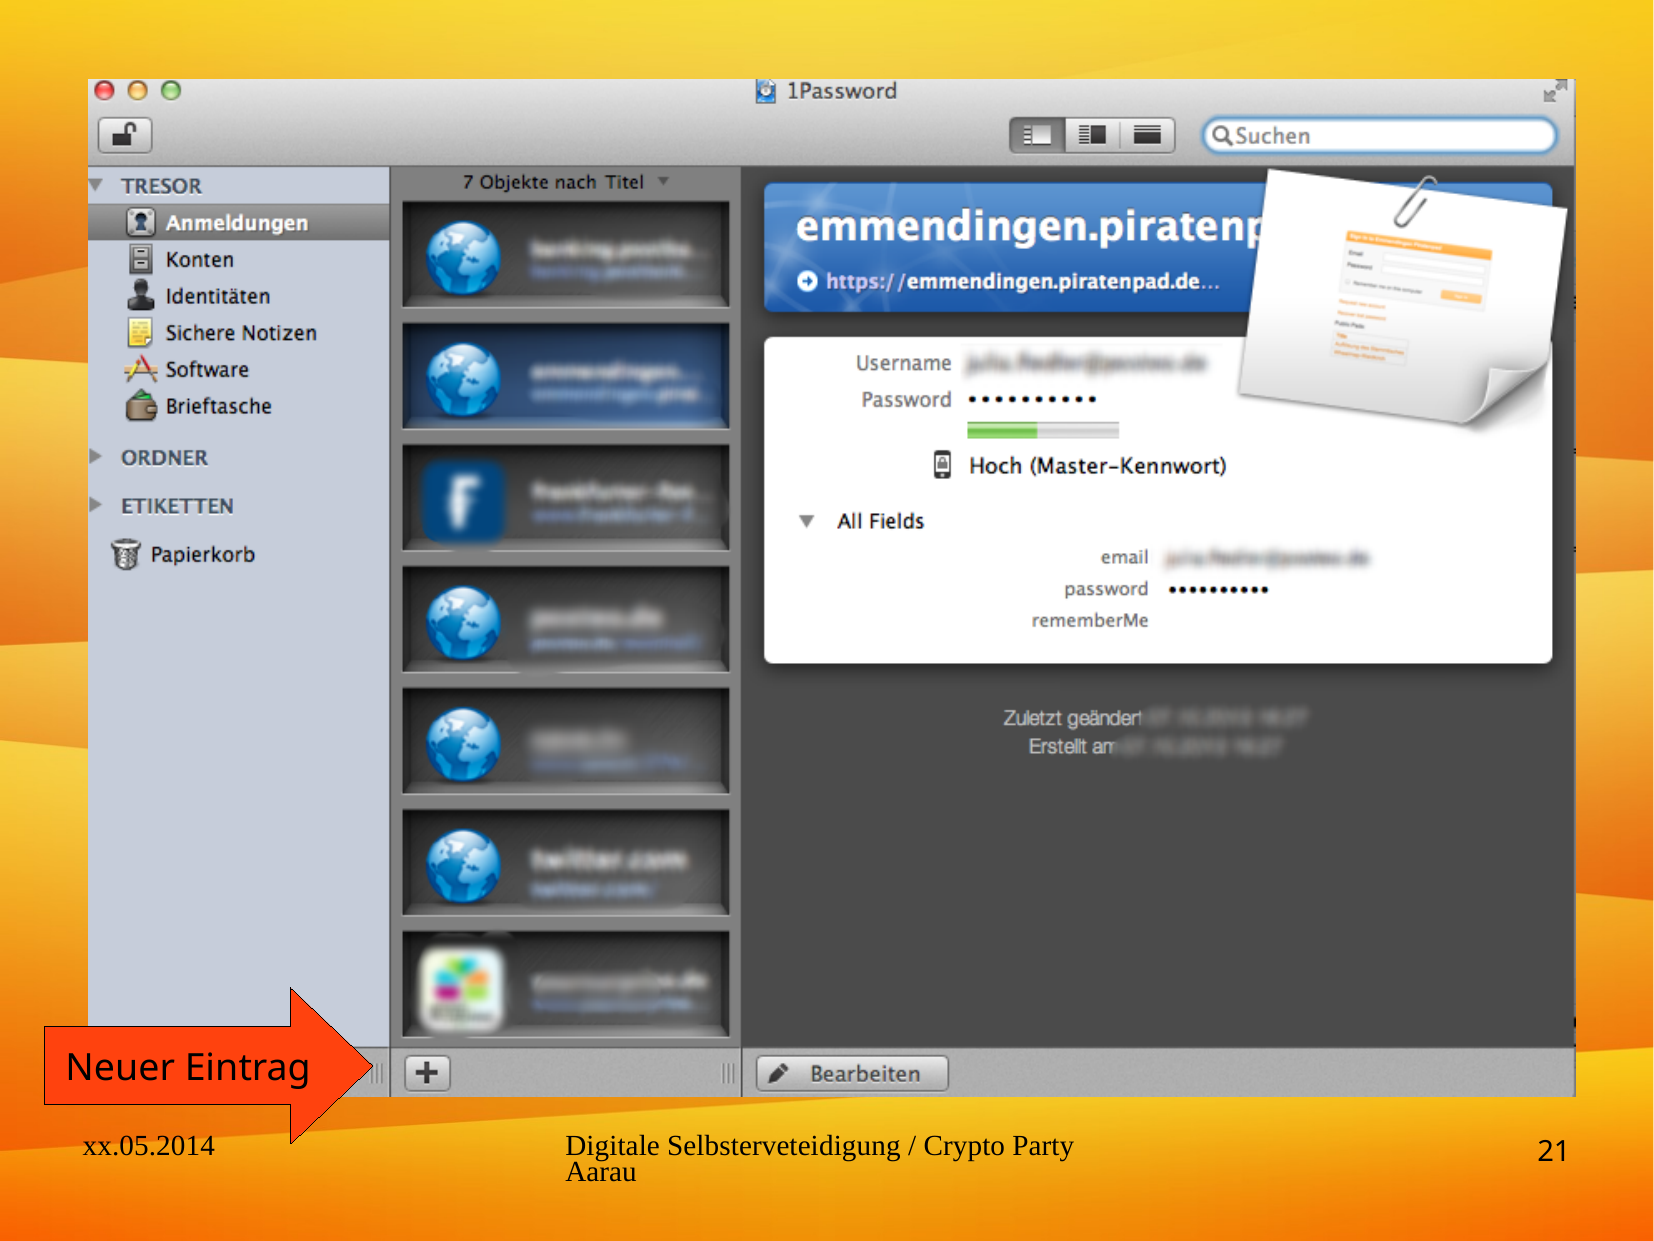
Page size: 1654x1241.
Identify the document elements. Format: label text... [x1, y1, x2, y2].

picture [0, 0, 1654, 1241]
text_box Neuer Eintrag [44, 987, 373, 1144]
